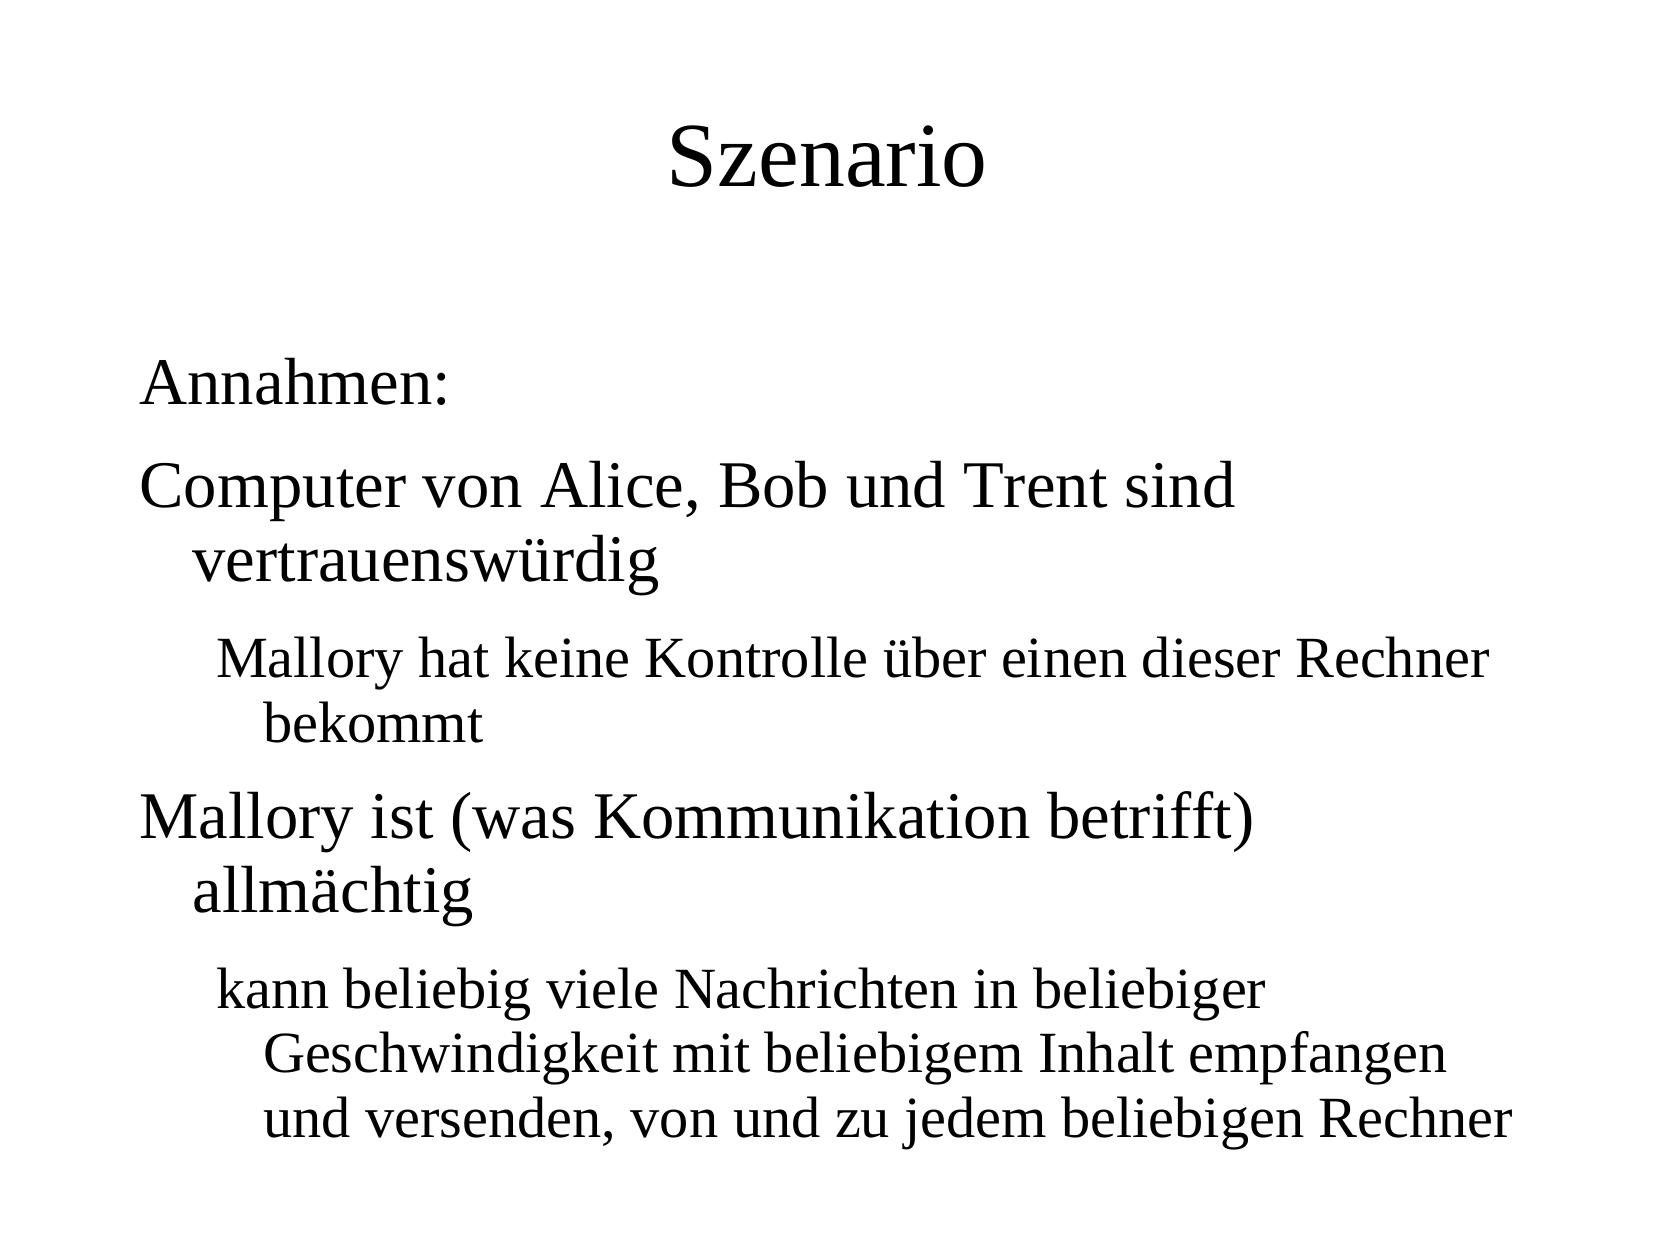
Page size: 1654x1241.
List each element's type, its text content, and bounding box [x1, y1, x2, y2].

title Szenario [121, 102, 1534, 311]
list Annahmen: Computer von Alice, Bob und Trent sind vertrauenswürdig Mallory hat keine Kontrolle über einen dieser Rechner bekommt Mallory ist (was Kommunikation betrifft) allmächtig kann beliebig viele Nachrichten in beliebiger Geschwindigkeit mit beliebigem Inhalt empfangen und versenden, von und zu jedem beliebigen Rechner [121, 344, 1534, 1151]
